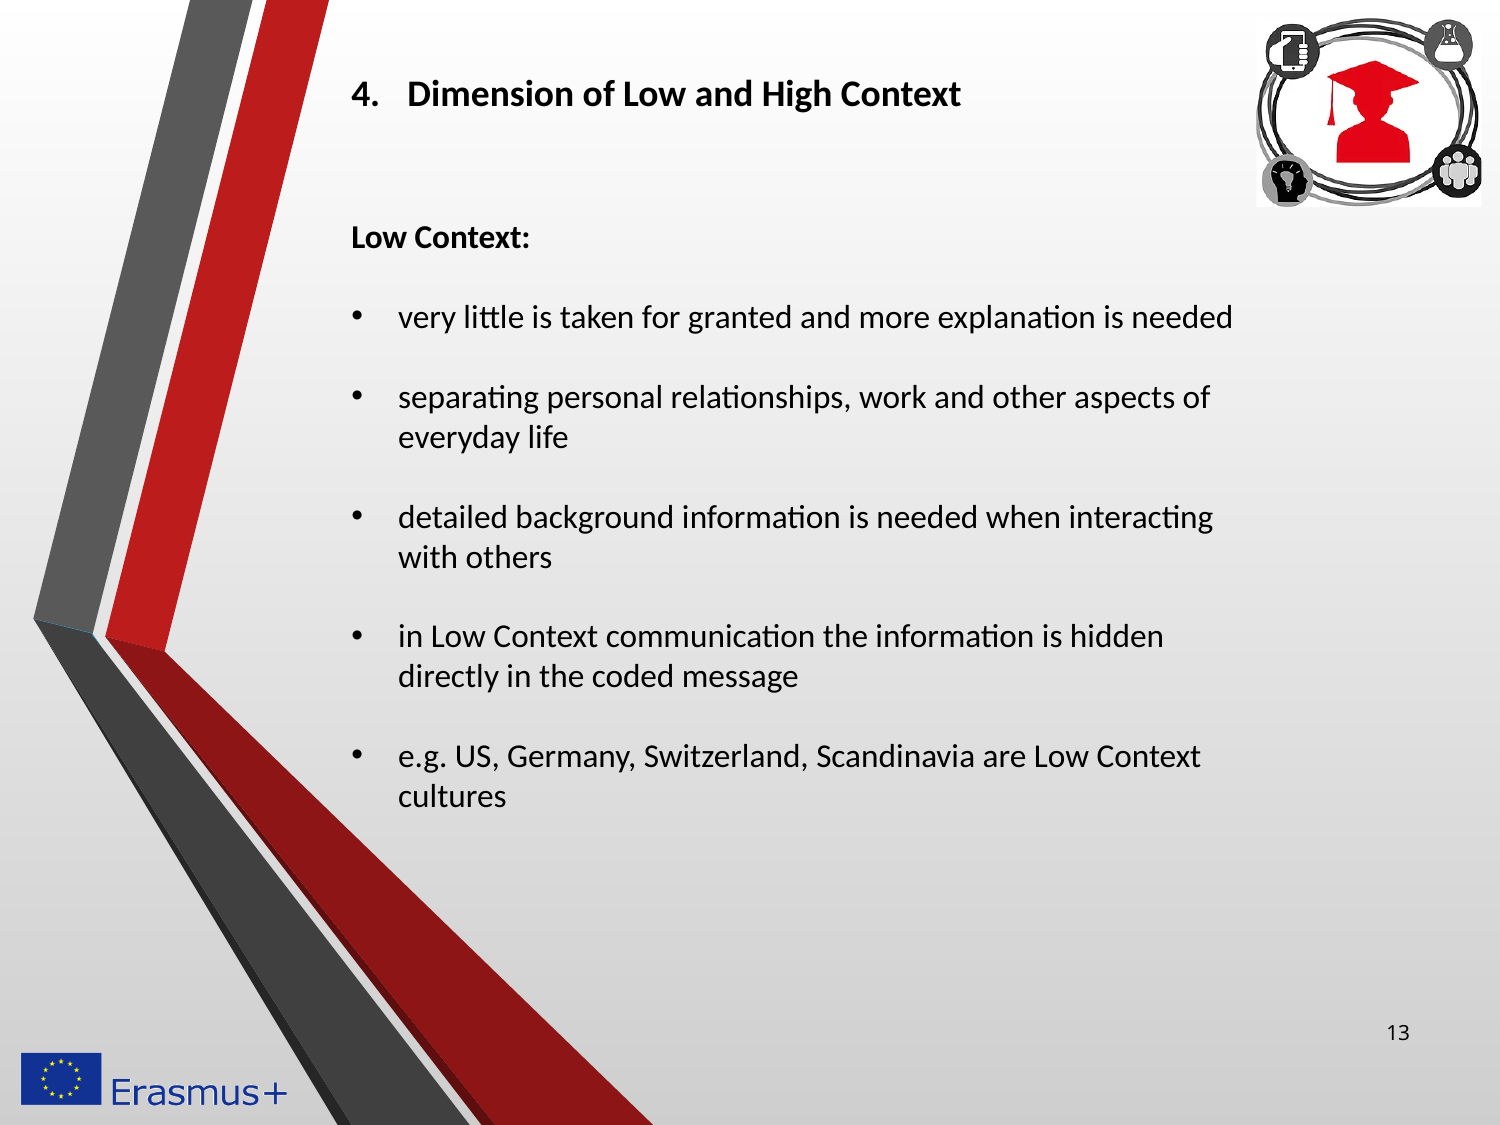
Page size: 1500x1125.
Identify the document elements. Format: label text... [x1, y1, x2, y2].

slide_number <numer> [1357, 1003, 1425, 1064]
text_box Low Context: very little is taken for granted and more explanation is needed separating personal relationships, work and other aspects of everyday life detailed background information is needed when interacting with others in Low Context communication the information is hidden directly in the coded message e.g. US, Germany, Switzerland, Scandinavia are Low Context cultures [336, 208, 1258, 862]
chart [1257, 19, 1483, 209]
picture [5, 1037, 302, 1120]
picture [1256, 18, 1482, 207]
text_box Dimension of Low and High Context [336, 61, 1247, 122]
